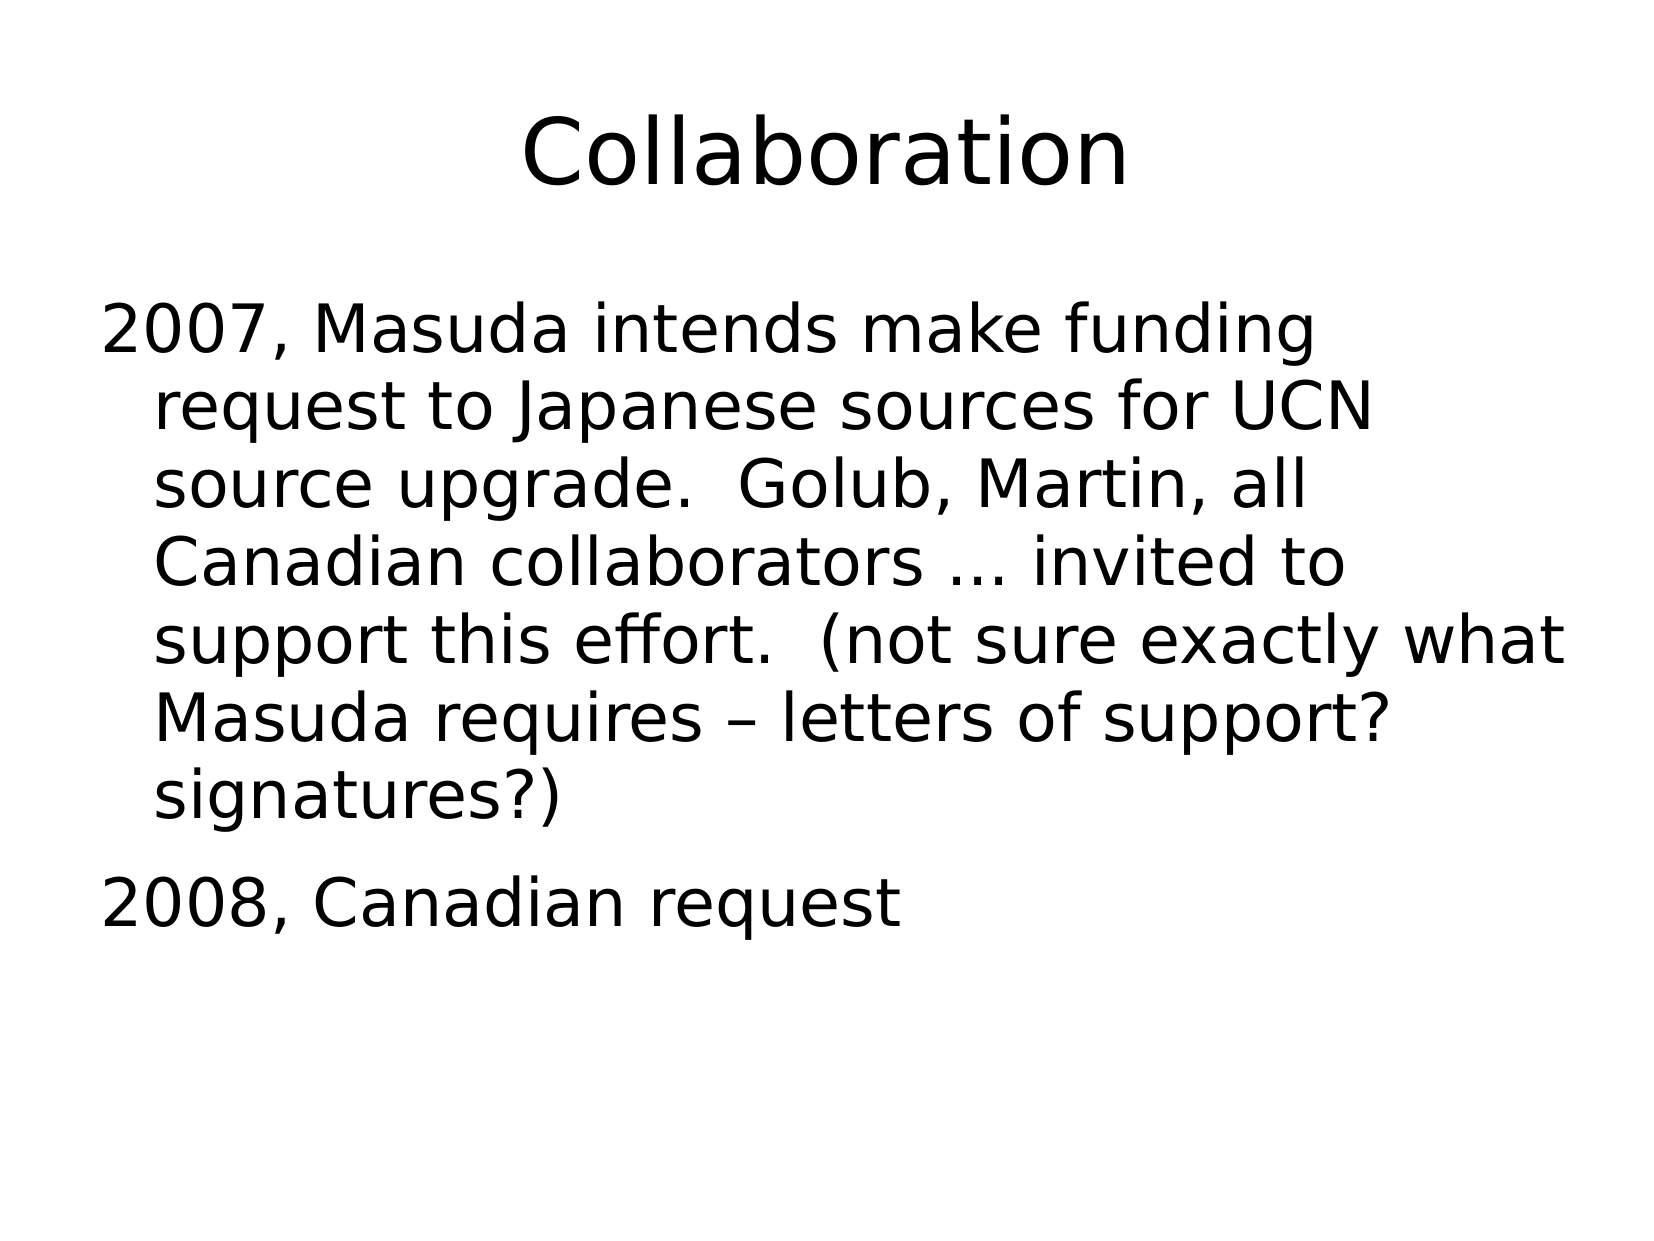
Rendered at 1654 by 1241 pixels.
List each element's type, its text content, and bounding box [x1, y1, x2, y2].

list 2007, Masuda intends make funding request to Japanese sources for UCN source upgrade. Golub, Martin, all Canadian collaborators ... invited to support this effort. (not sure exactly what Masuda requires – letters of support? signatures?) 2008, Canadian request [82, 290, 1571, 1094]
title Collaboration [82, 56, 1571, 250]
